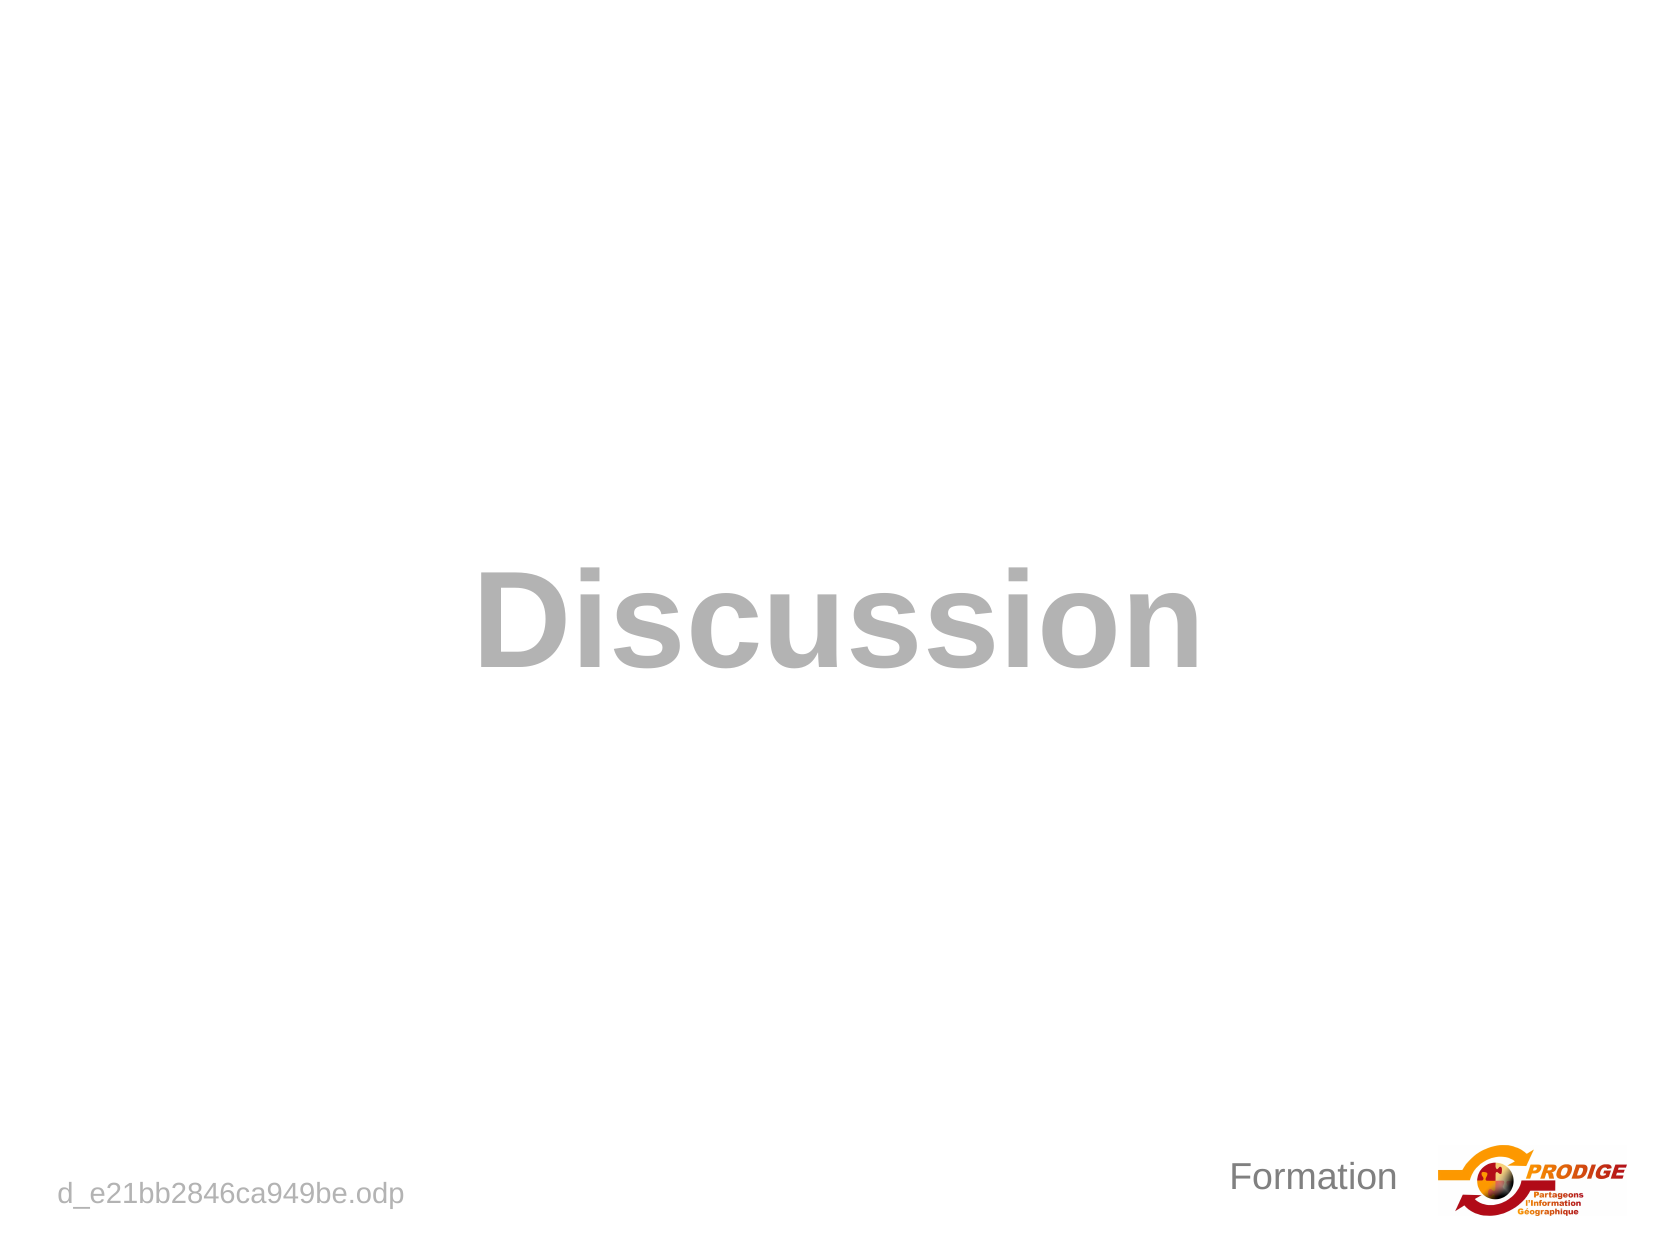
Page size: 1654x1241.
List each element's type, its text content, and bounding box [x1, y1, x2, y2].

text_box Discussion [457, 535, 1221, 705]
picture [1438, 1145, 1627, 1216]
